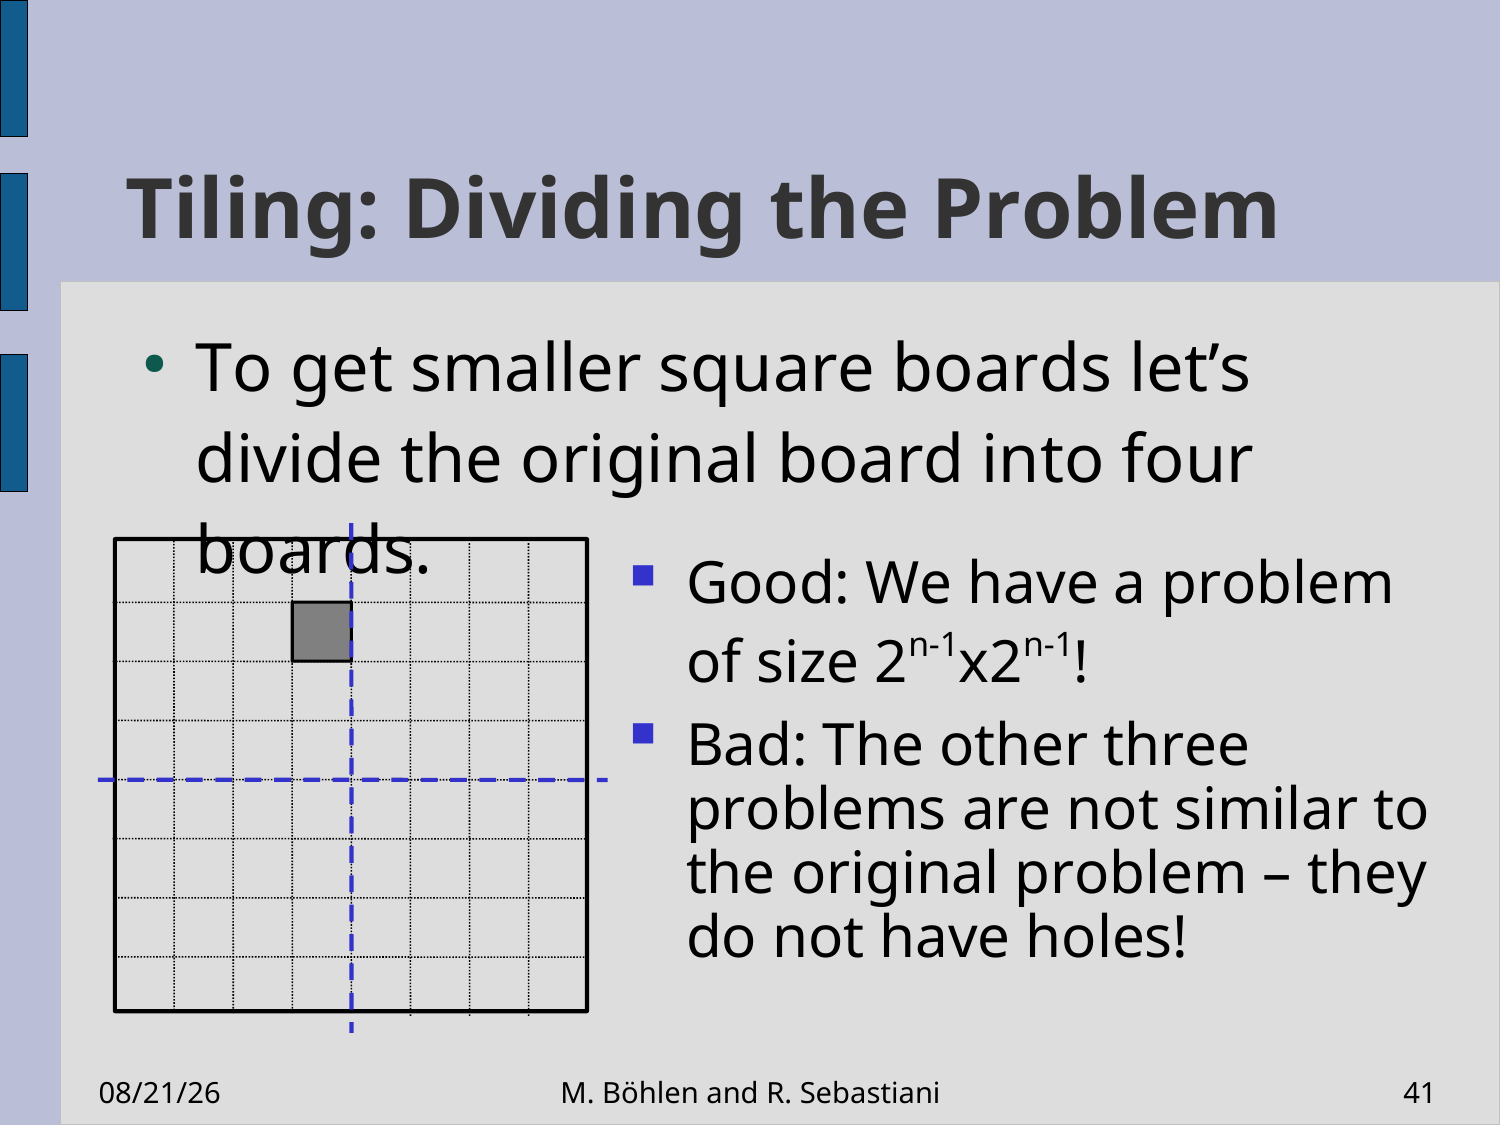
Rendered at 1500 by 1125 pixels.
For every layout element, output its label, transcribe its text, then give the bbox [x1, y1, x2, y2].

text_box [292, 602, 352, 662]
text_box Good: We have a problem of size 2n-1x2n-1! Bad: The other three problems are not similar to the original problem – they do not have holes! [615, 533, 1475, 1017]
list To get smaller square boards let’s divide the original board into four boards. [117, 542, 584, 1009]
title Tiling: Dividing the Problem [110, 67, 1392, 271]
list To get smaller square boards let’s divide the original board into four boards. [110, 312, 1392, 1037]
